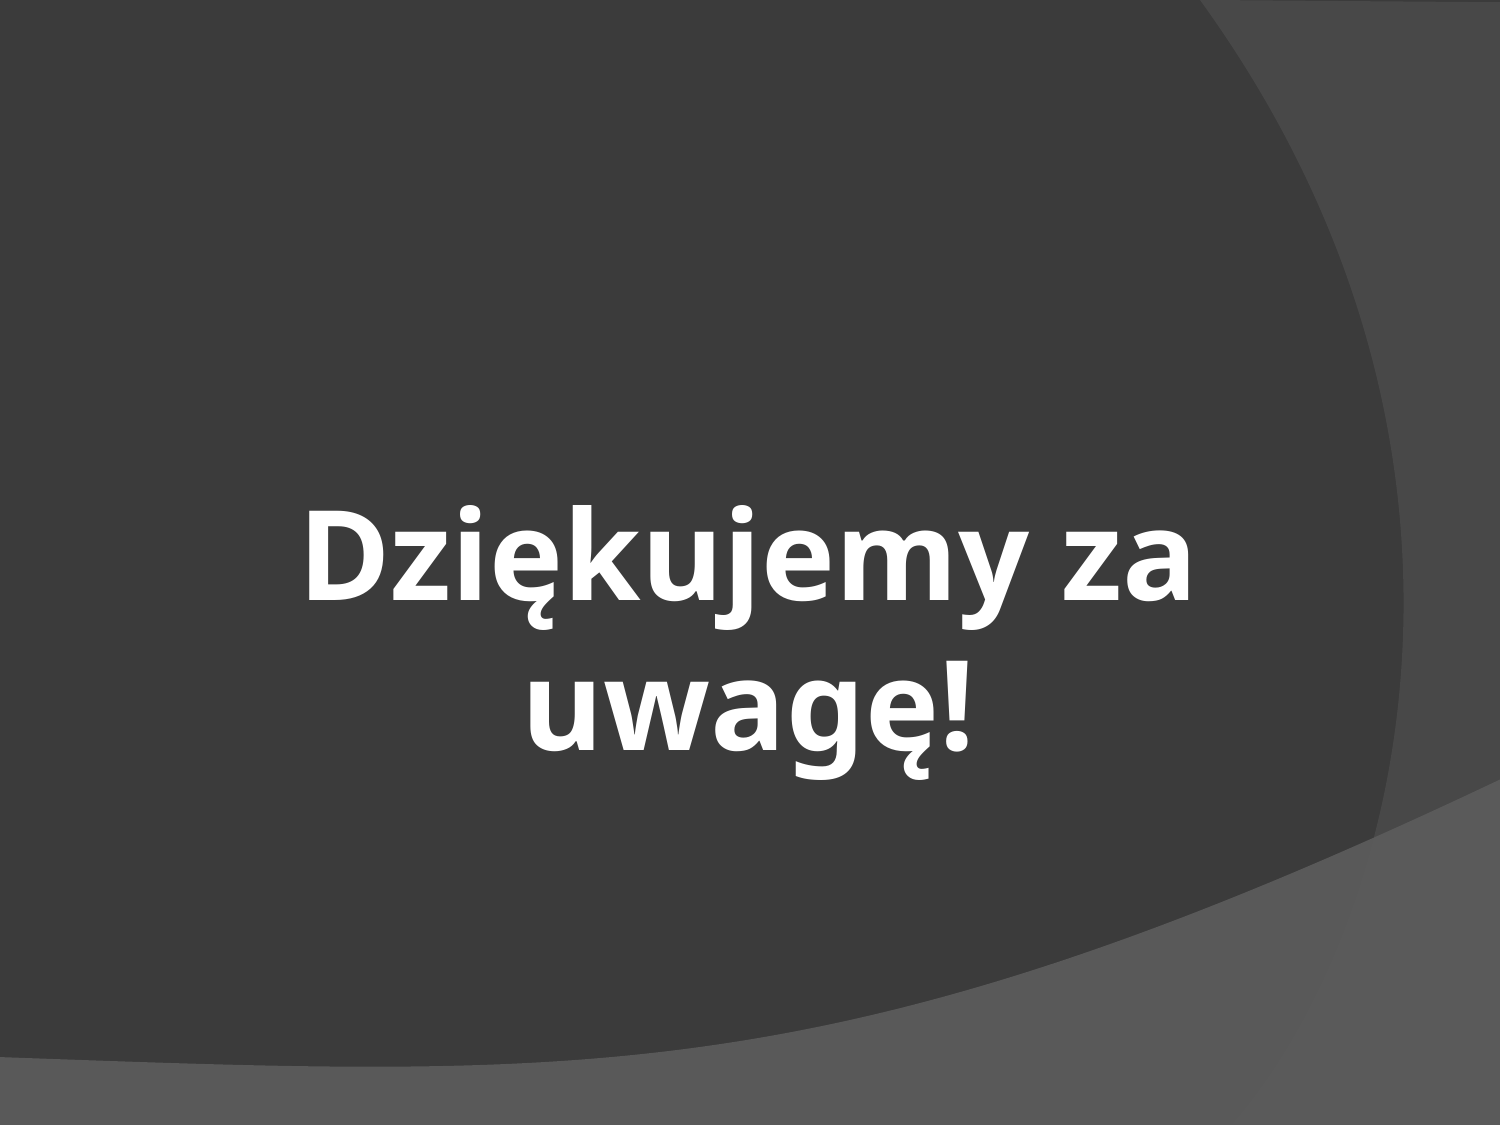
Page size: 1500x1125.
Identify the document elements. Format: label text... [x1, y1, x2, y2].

title Dziękujemy za uwagę! [135, 468, 1362, 656]
